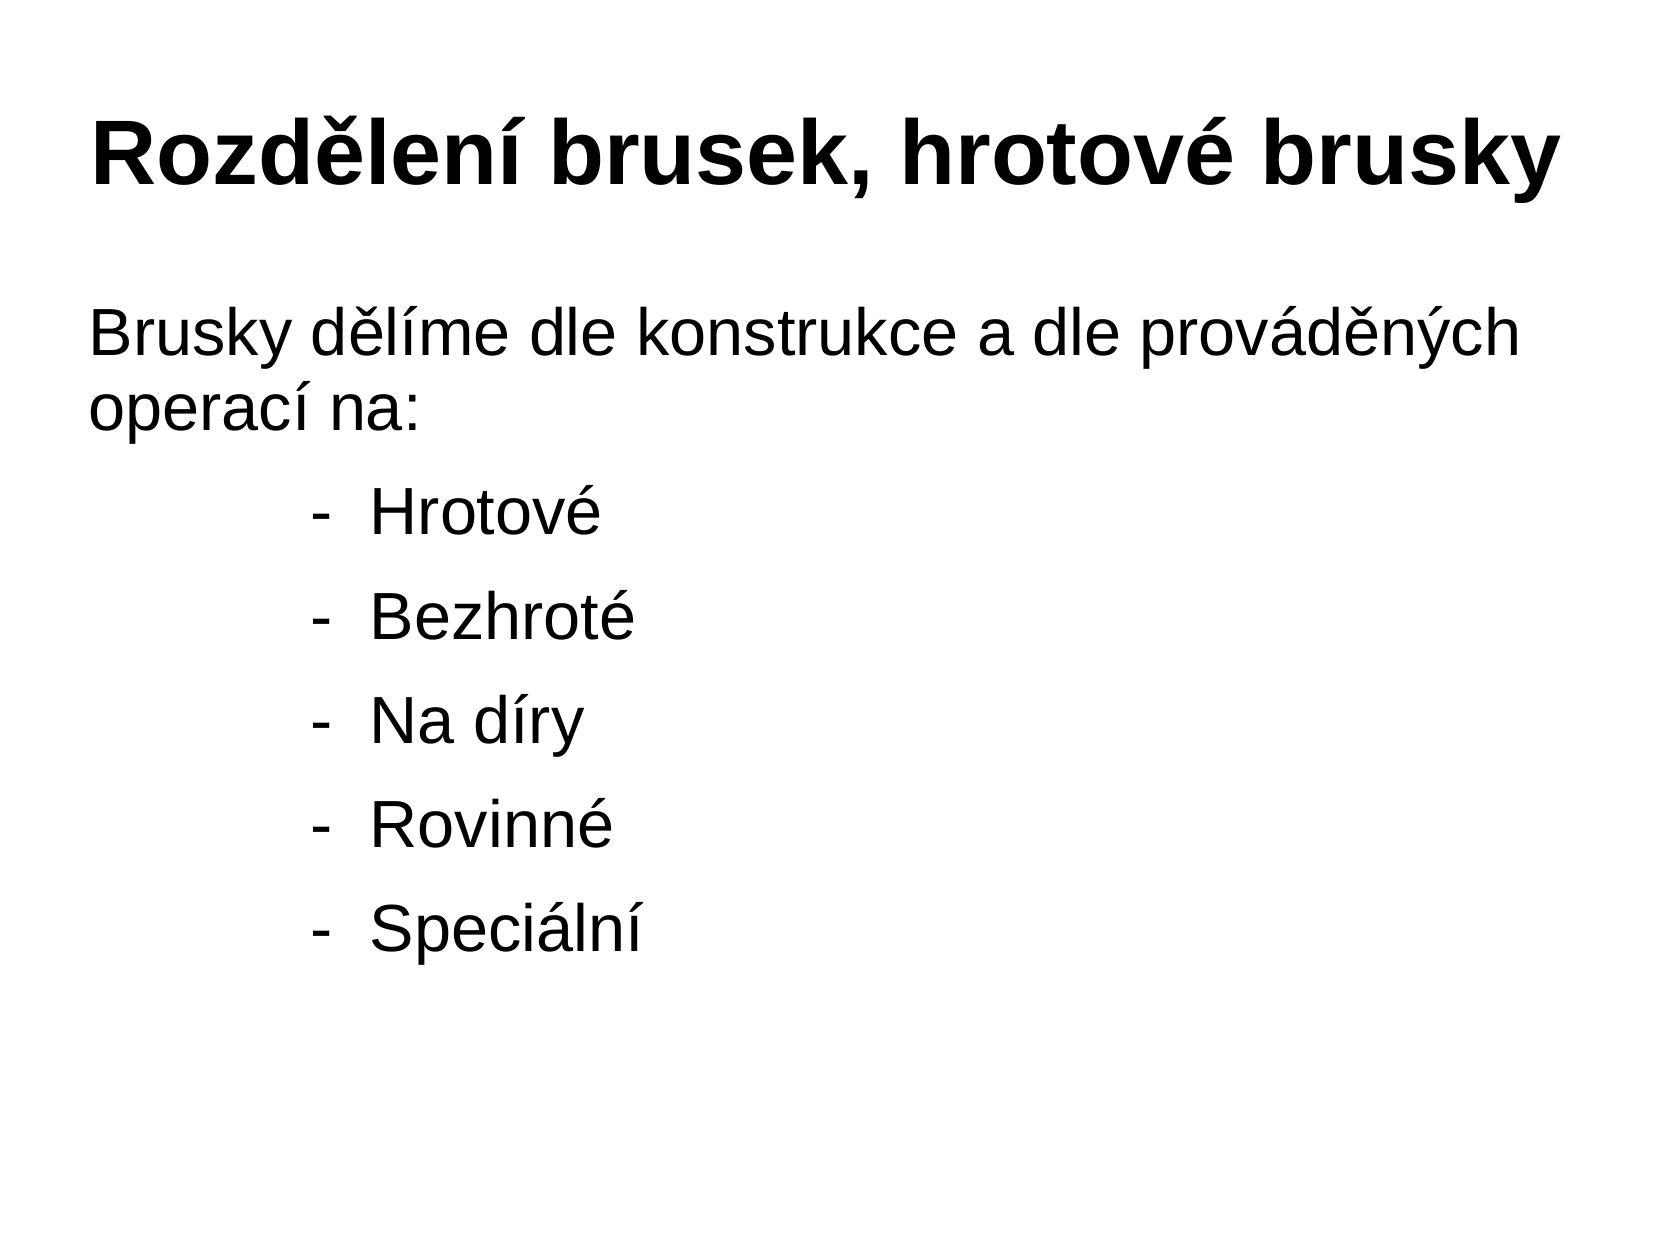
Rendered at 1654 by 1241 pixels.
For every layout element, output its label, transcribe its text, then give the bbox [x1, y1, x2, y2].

list Brusky dělíme dle konstrukce a dle prováděných operací na: - Hrotové - Bezhroté - Na díry - Rovinné - Speciální [88, 295, 1571, 1114]
title Rozdělení brusek, hrotové brusky [82, 49, 1571, 257]
